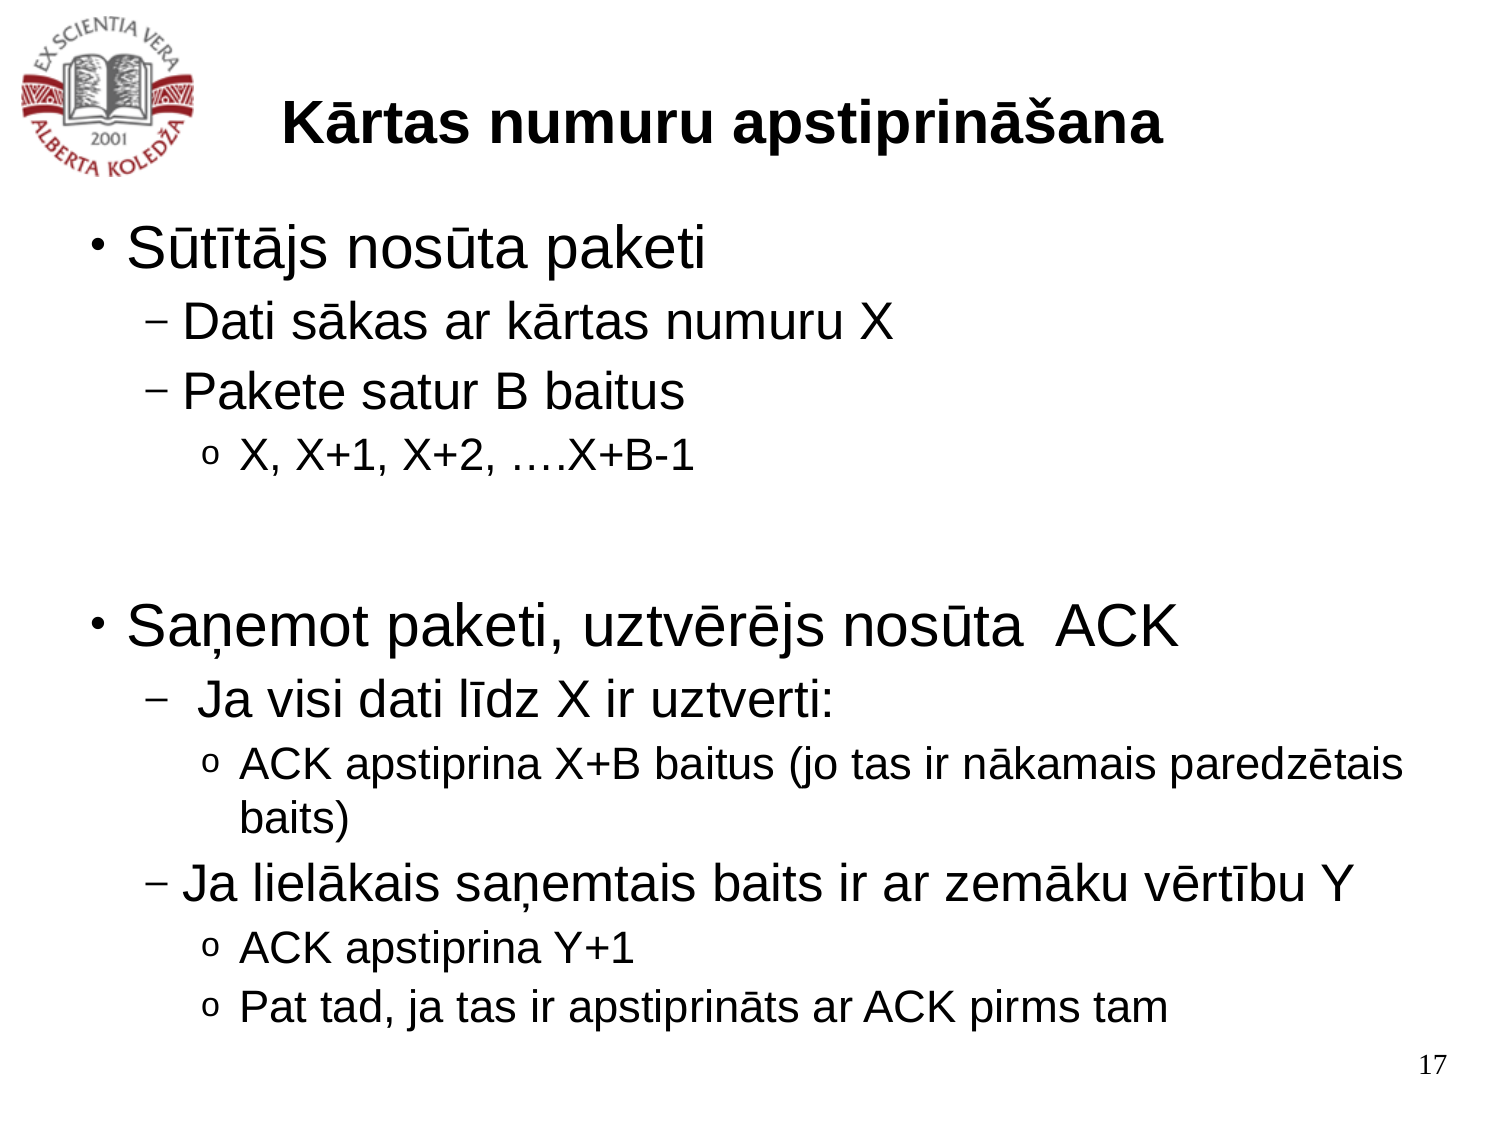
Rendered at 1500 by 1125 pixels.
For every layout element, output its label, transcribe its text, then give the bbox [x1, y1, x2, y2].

list Sūtītājs nosūta paketi Dati sākas ar kārtas numuru X Pakete satur B baitus X, X+1, X+2, ….X+B-1 Saņemot paketi, uztvērējs nosūta ACK Ja visi dati līdz X ir uztverti: ACK apstiprina X+B baitus (jo tas ir nākamais paredzētais baits) Ja lielākais saņemtais baits ir ar zemāku vērtību Y ACK apstiprina Y+1 Pat tad, ja tas ir apstiprināts ar ACK pirms tam [74, 200, 1463, 1101]
title Kārtas numuru apstiprināšana [50, 62, 1374, 175]
picture [21, 16, 194, 177]
